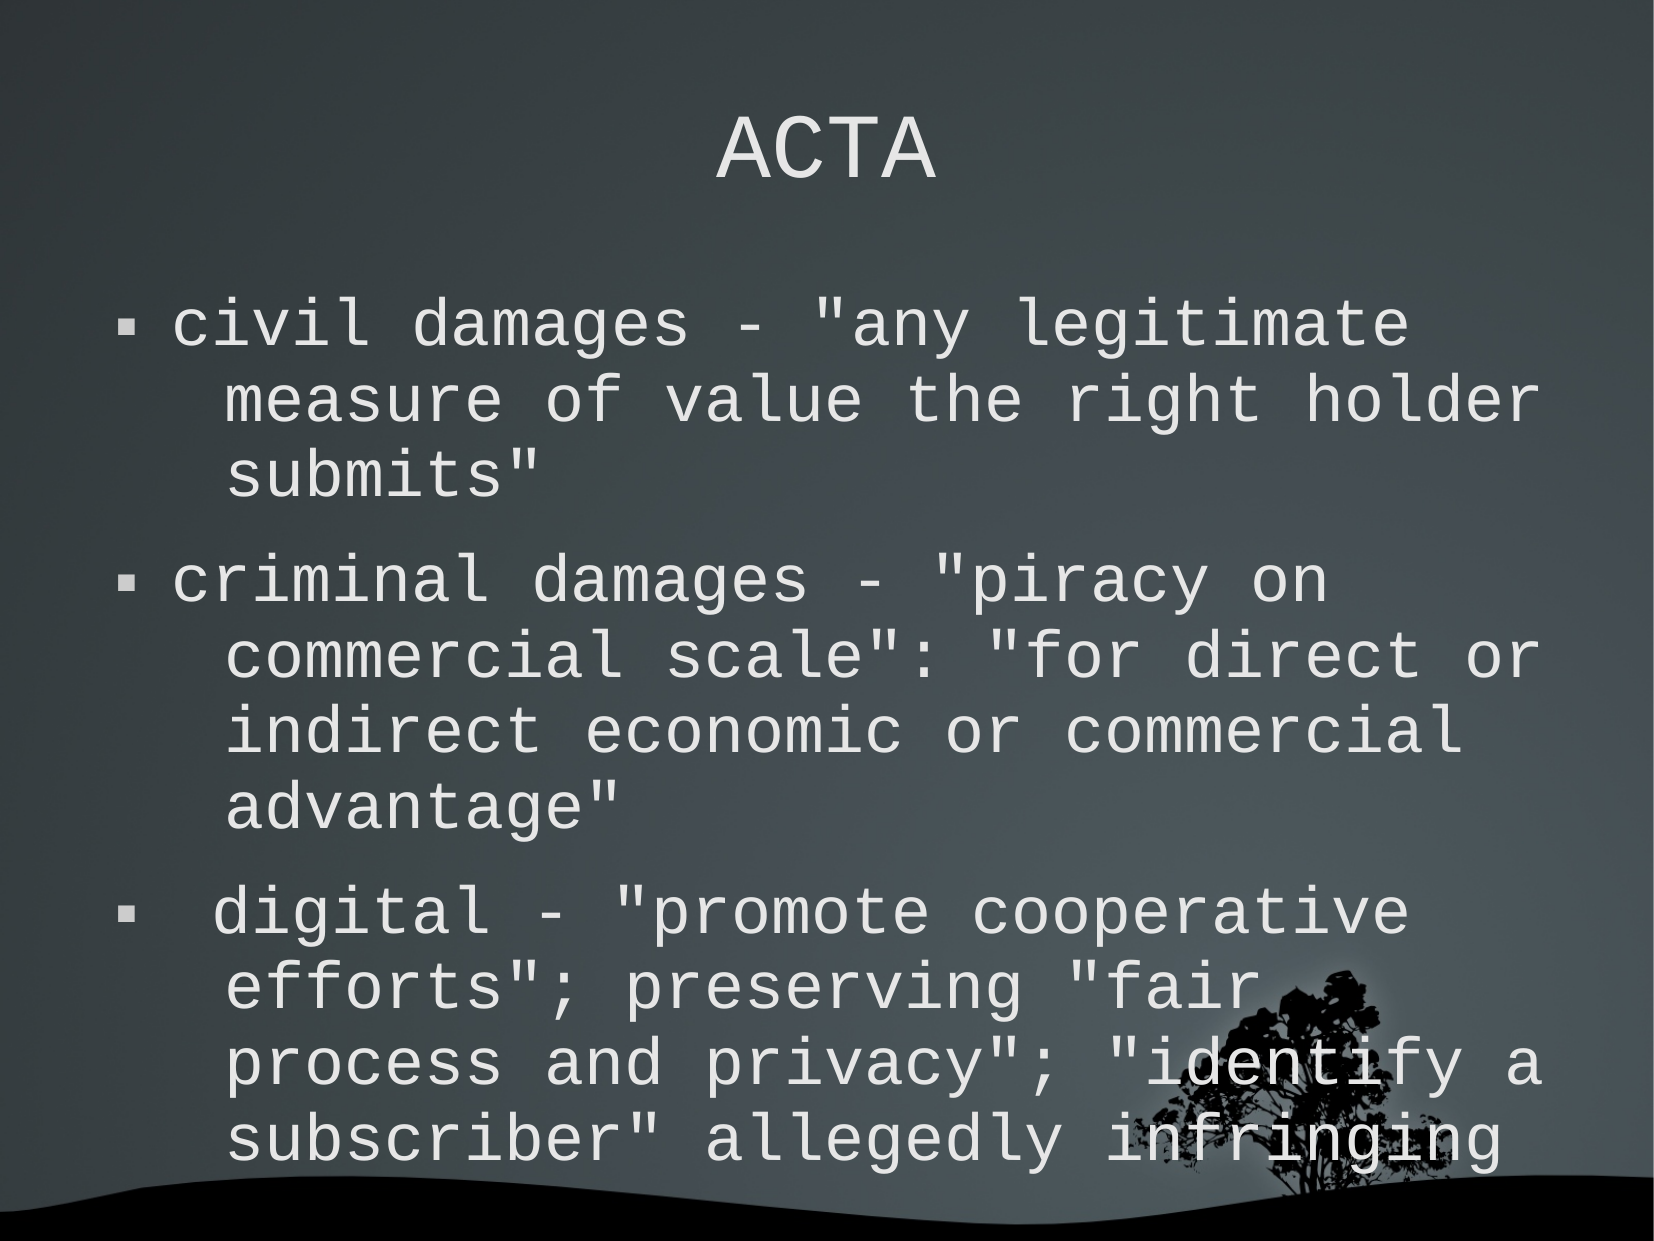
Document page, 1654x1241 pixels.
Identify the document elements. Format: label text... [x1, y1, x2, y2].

picture [0, 0, 1654, 1241]
list civil damages - "any legitimate measure of value the right holder submits" criminal damages - "piracy on commercial scale": "for direct or indirect economic or commercial advantage" digital - "promote cooperative efforts"; preserving "fair process and privacy"; "identify a subscriber" allegedly infringing [82, 290, 1571, 1181]
title ACTA [82, 49, 1571, 257]
